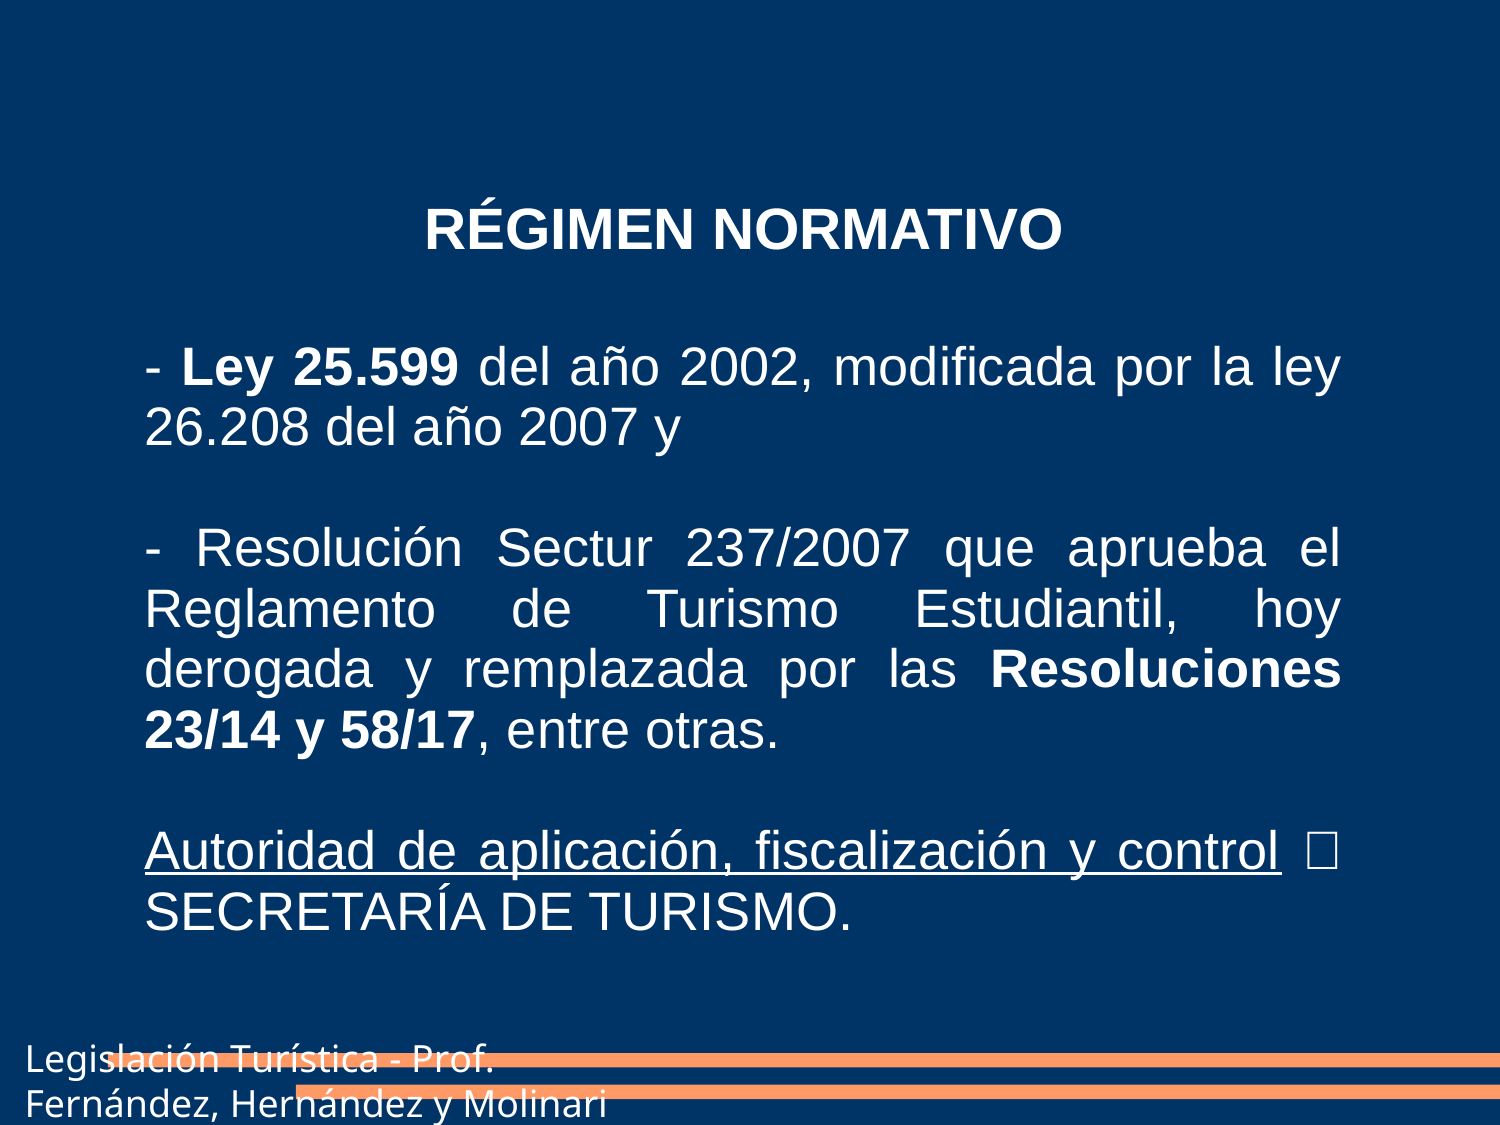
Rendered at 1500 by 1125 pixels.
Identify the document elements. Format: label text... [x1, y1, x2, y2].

subtitle [110, 41, 1392, 1027]
footer Legislación Turística - Prof. Fernández, Hernández y Molinari [9, 1027, 709, 1077]
text_box RÉGIMEN NORMATIVO - Ley 25.599 del año 2002, modificada por la ley 26.208 del año 2007 y - Resolución Sectur 237/2007 que aprueba el Reglamento de Turismo Estudiantil, hoy derogada y remplazada por las Resoluciones 23/14 y 58/17, entre otras. Autoridad de aplicación, fiscalización y control  SECRETARÍA DE TURISMO. [129, 188, 1359, 1024]
